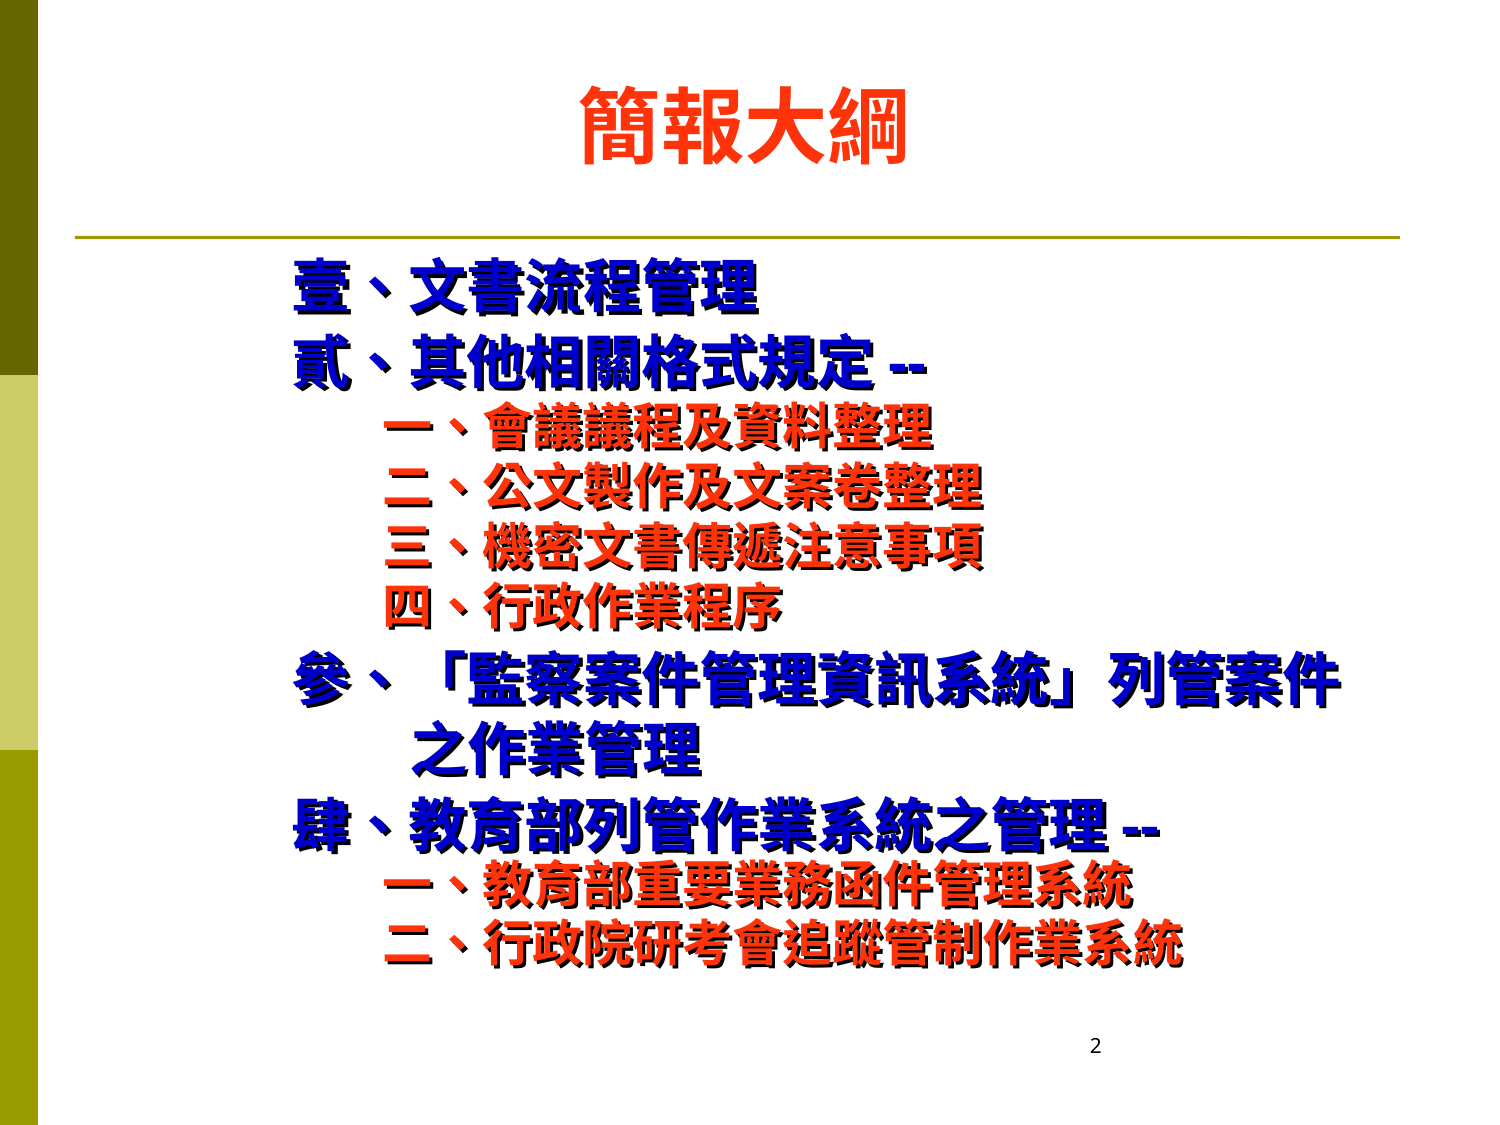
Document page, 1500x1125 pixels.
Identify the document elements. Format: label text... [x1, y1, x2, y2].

list 壹、文書流程管理 貳、其他相關格式規定-- 一、會議議程及資料整理 二、公文製作及文案卷整理 三、機密文書傳遞注意事項 四、行政作業程序 參、「監察案件管理資訊系統」列管案件之作業管理 肆、教育部列管作業系統之管理-- 一、教育部重要業務函件管理系統 二、行政院研考會追蹤管制作業系統 [159, 255, 1400, 999]
title 簡報大綱 [537, 66, 951, 159]
text_box [1074, 1025, 1426, 1101]
